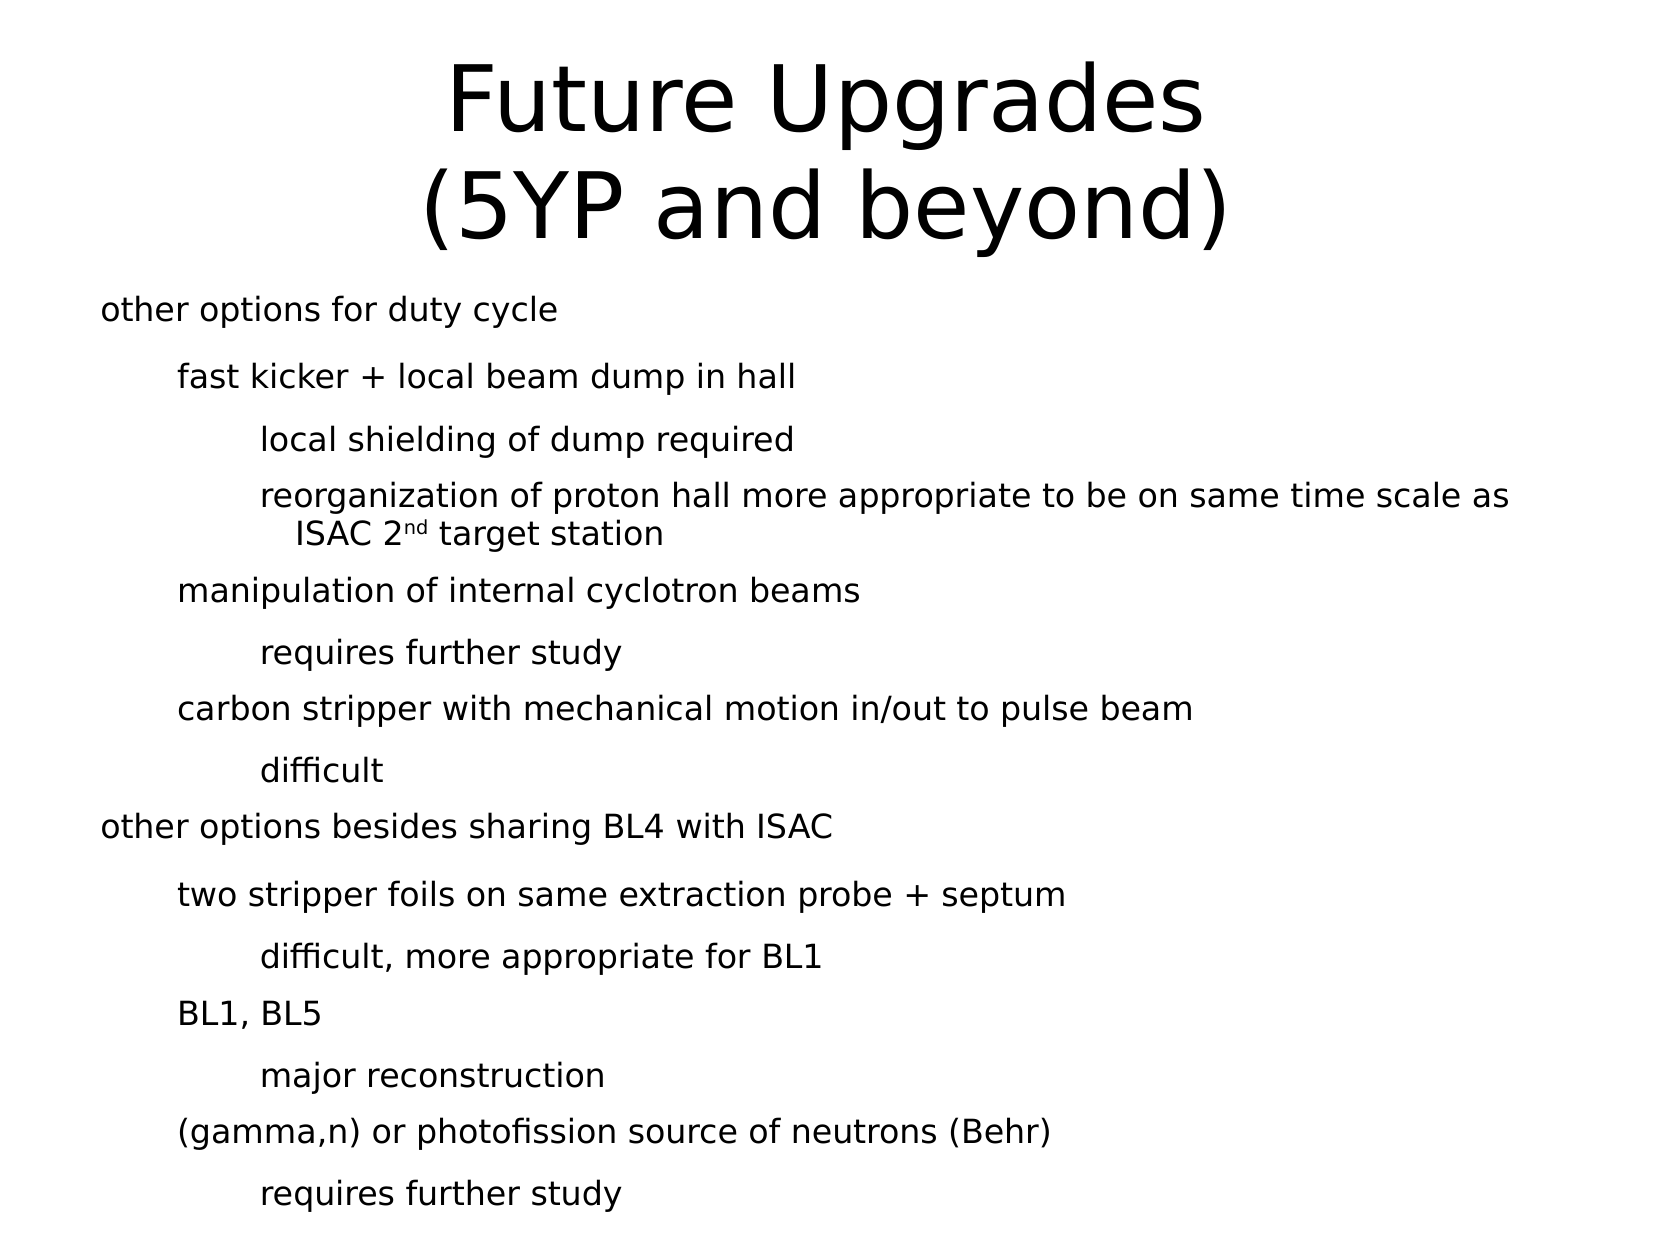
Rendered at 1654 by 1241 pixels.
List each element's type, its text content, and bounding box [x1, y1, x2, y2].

list other options for duty cycle fast kicker + local beam dump in hall local shielding of dump required reorganization of proton hall more appropriate to be on same time scale as ISAC 2nd target station manipulation of internal cyclotron beams requires further study carbon stripper with mechanical motion in/out to pulse beam difficult other options besides sharing BL4 with ISAC two stripper foils on same extraction probe + septum difficult, more appropriate for BL1 BL1, BL5 major reconstruction (gamma,n) or photofission source of neutrons (Behr) requires further study [82, 290, 1571, 1215]
title Future Upgrades (5YP and beyond) [82, 45, 1571, 261]
